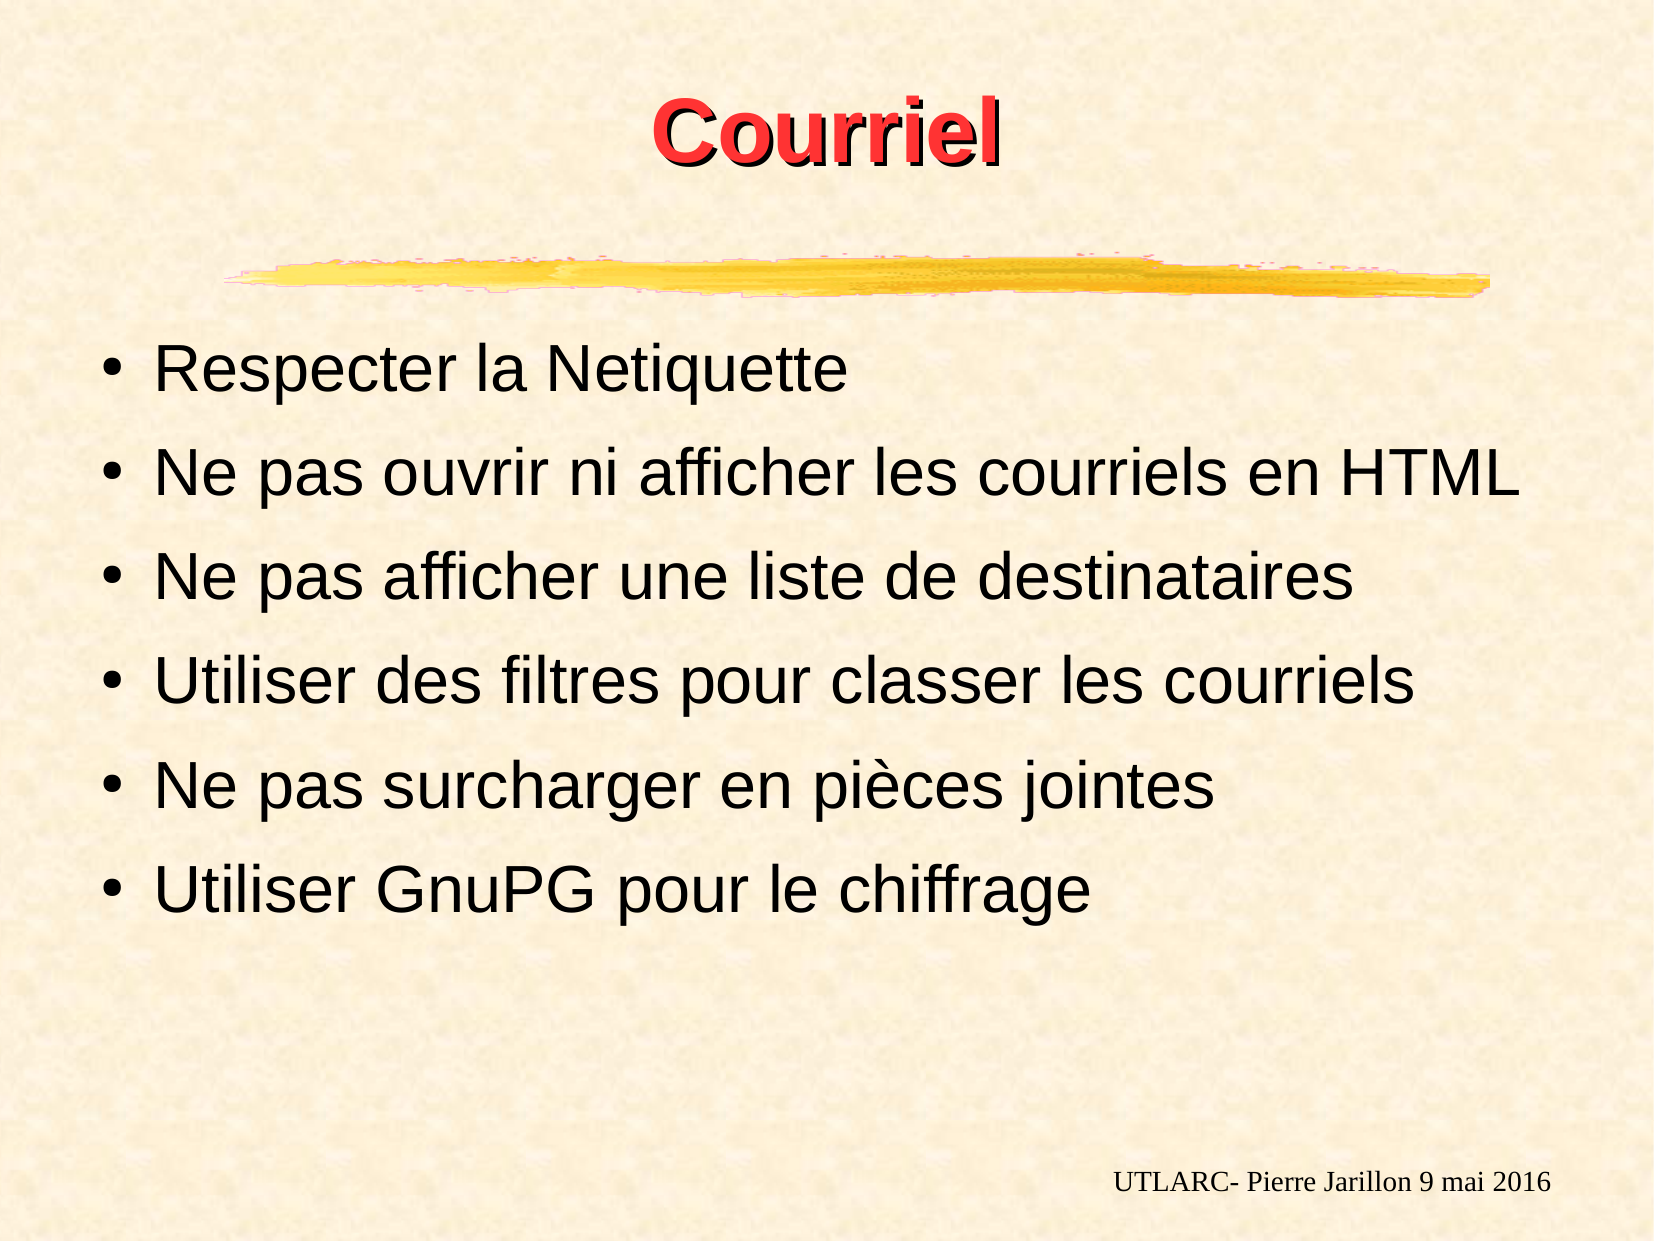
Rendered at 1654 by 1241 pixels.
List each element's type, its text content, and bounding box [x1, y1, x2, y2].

picture [0, 0, 1654, 1241]
list Respecter la Netiquette Ne pas ouvrir ni afficher les courriels en HTML Ne pas afficher une liste de destinataires Utiliser des filtres pour classer les courriels Ne pas surcharger en pièces jointes Utiliser GnuPG pour le chiffrage [82, 330, 1571, 1010]
title Courriel [82, 49, 1571, 213]
